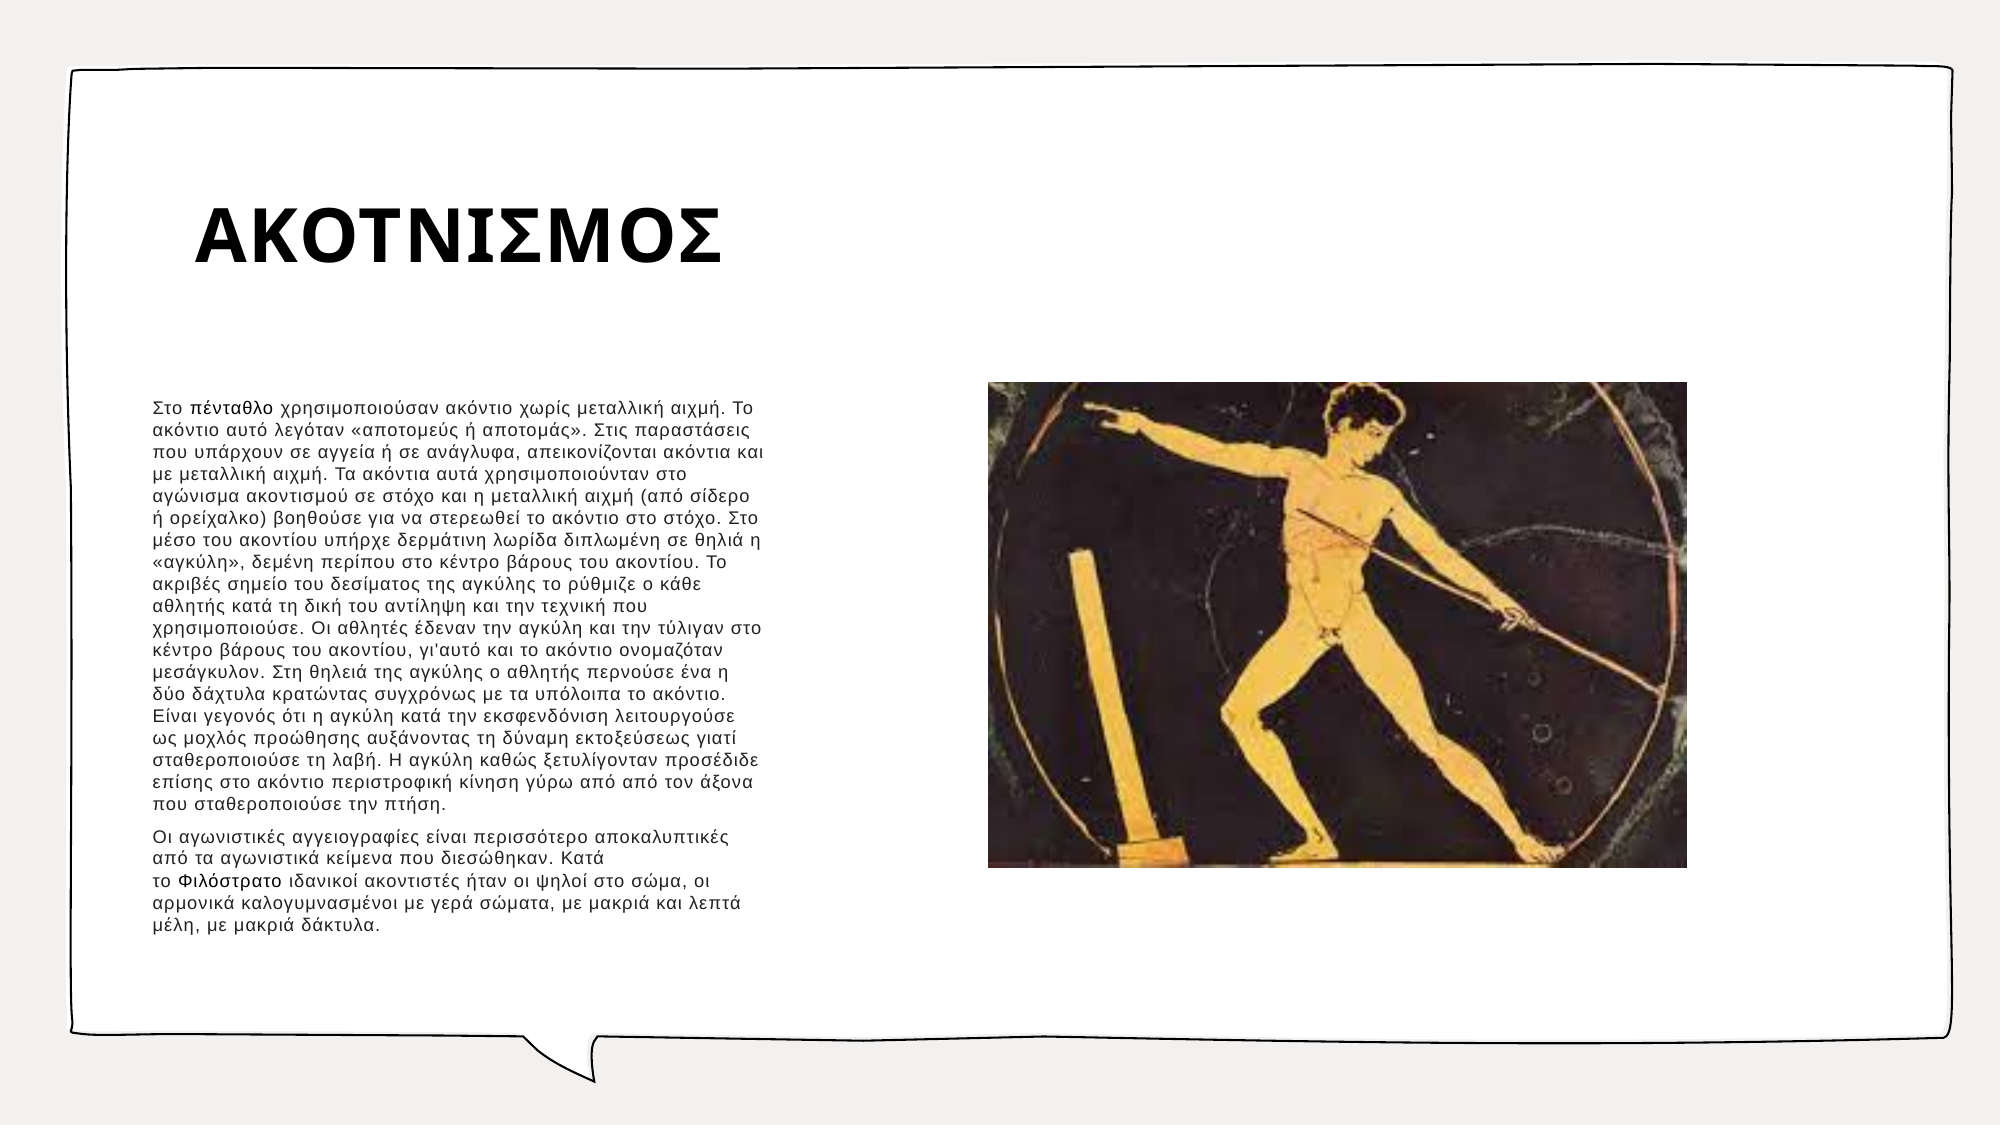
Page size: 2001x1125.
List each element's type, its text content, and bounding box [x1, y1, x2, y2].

picture [988, 382, 1687, 868]
title ΑΚΟΤΝΙΣΜΟΣ [137, 90, 783, 375]
list Στο πένταθλο χρησιμοποιούσαν ακόντιο χωρίς μεταλλική αιχμή. Το ακόντιο αυτό λεγόταν «αποτομεύς ή αποτομάς». Στις παραστάσεις που υπάρχουν σε αγγεία ή σε ανάγλυφα, απεικονίζονται ακόντια και με μεταλλική αιχμή. Τα ακόντια αυτά χρησιμοποιούνταν στο αγώνισμα ακοντισμού σε στόχο και η μεταλλική αιχμή (από σίδερο ή ορείχαλκο) βοηθούσε για να στερεωθεί το ακόντιο στο στόχο. Στο μέσο του ακοντίου υπήρχε δερμάτινη λωρίδα διπλωμένη σε θηλιά η «αγκύλη», δεμένη περίπου στο κέντρο βάρους του ακοντίου. Το ακριβές σημείο του δεσίματος της αγκύλης το ρύθμιζε ο κάθε αθλητής κατά τη δική του αντίληψη και την τεχνική που χρησιμοποιούσε. Οι αθλητές έδεναν την αγκύλη και την τύλιγαν στο κέντρο βάρους του ακοντίου, γι'αυτό και το ακόντιο ονομαζόταν μεσάγκυλον. Στη θηλειά της αγκύλης ο αθλητής περνούσε ένα η δύο δάχτυλα κρατώντας συγχρόνως με τα υπόλοιπα το ακόντιο. Είναι γεγονός ότι η αγκύλη κατά την εκσφενδόνιση λειτουργούσε ως μοχλός προώθησης αυξάνοντας τη δύναμη εκτοξεύσεως γιατί σταθεροποιούσε τη λαβή. Η αγκύλη καθώς ξετυλίγονταν προσέδιδε επίσης στο ακόντιο περιστροφική κίνηση γύρω από από τον άξονα που σταθεροποιούσε την πτήση. Οι αγωνιστικές αγγειογραφίες είναι περισσότερο αποκαλυπτικές από τα αγωνιστικά κείμενα που διεσώθηκαν. Κατά το Φιλόστρατο ιδανικοί ακοντιστές ήταν οι ψηλοί στο σώμα, οι αρμονικά καλογυμνασμένοι με γερά σώματα, με μακριά και λεπτά μέλη, με μακριά δάκτυλα. [137, 388, 783, 963]
